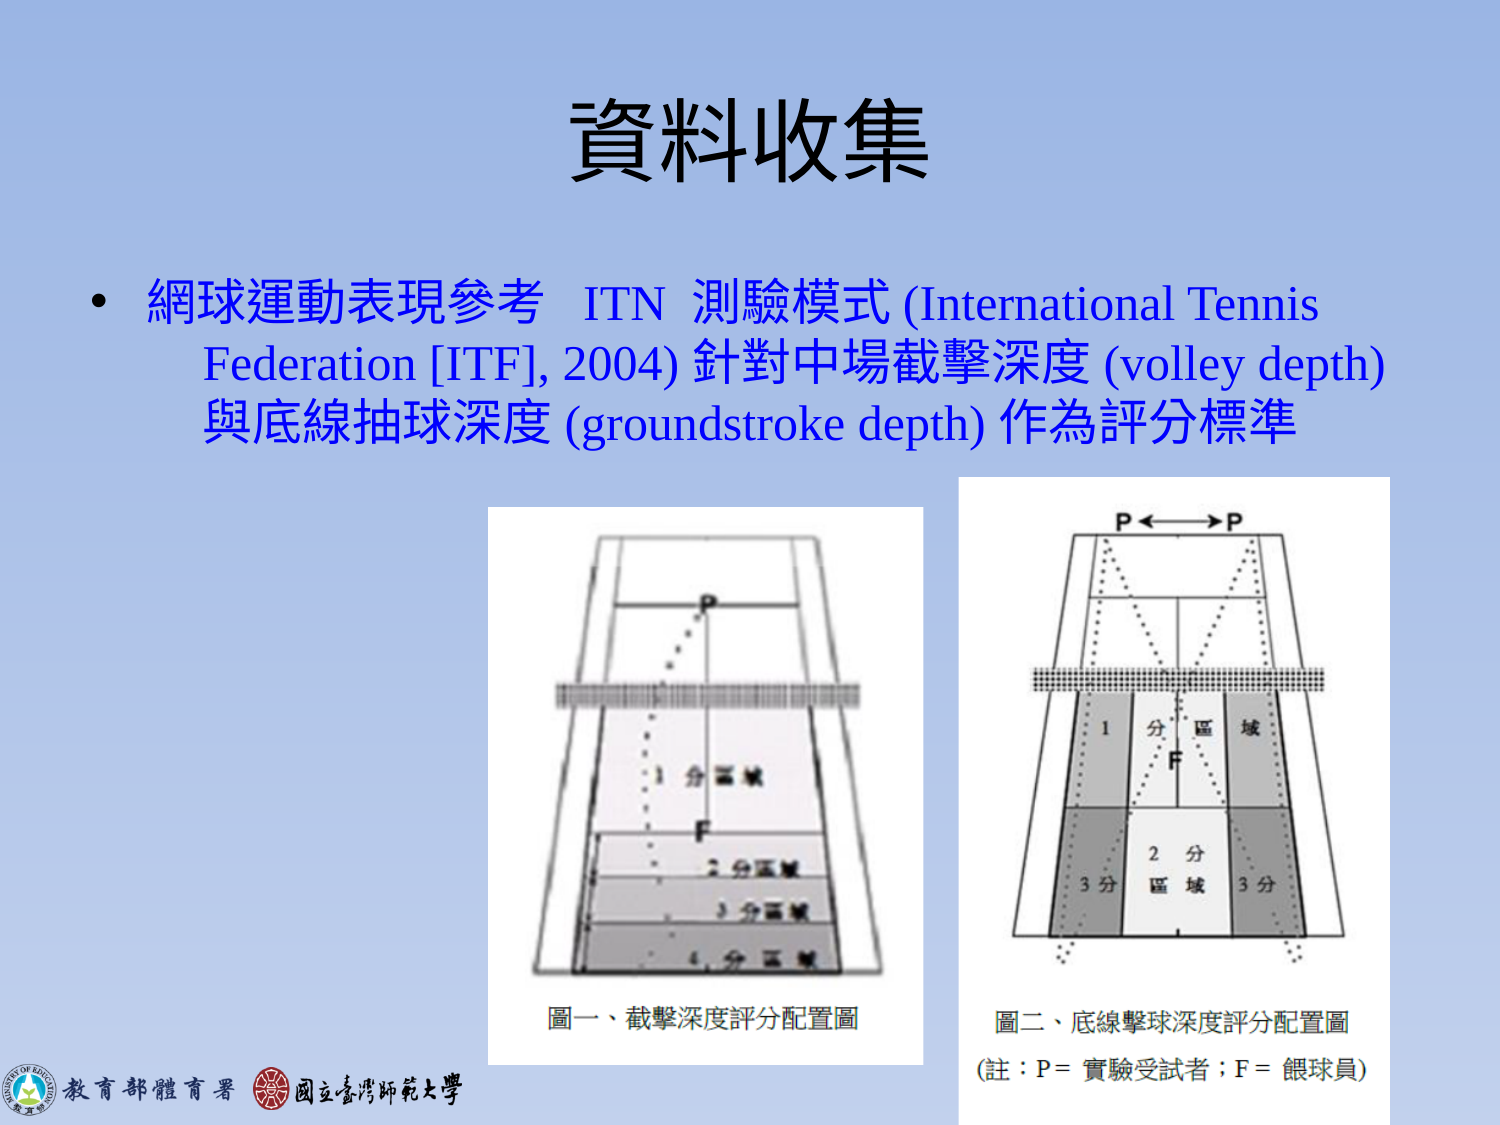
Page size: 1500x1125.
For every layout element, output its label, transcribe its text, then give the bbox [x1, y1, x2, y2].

list 網球運動表現參考 ITN 測驗模式(International Tennis Federation [ITF], 2004)針對中場截擊深度(volley depth) 與底線抽球深度(groundstroke depth)作為評分標準 [75, 262, 1426, 1005]
picture [488, 507, 924, 1066]
title 資料收集 [75, 45, 1426, 233]
picture [958, 477, 1390, 1125]
